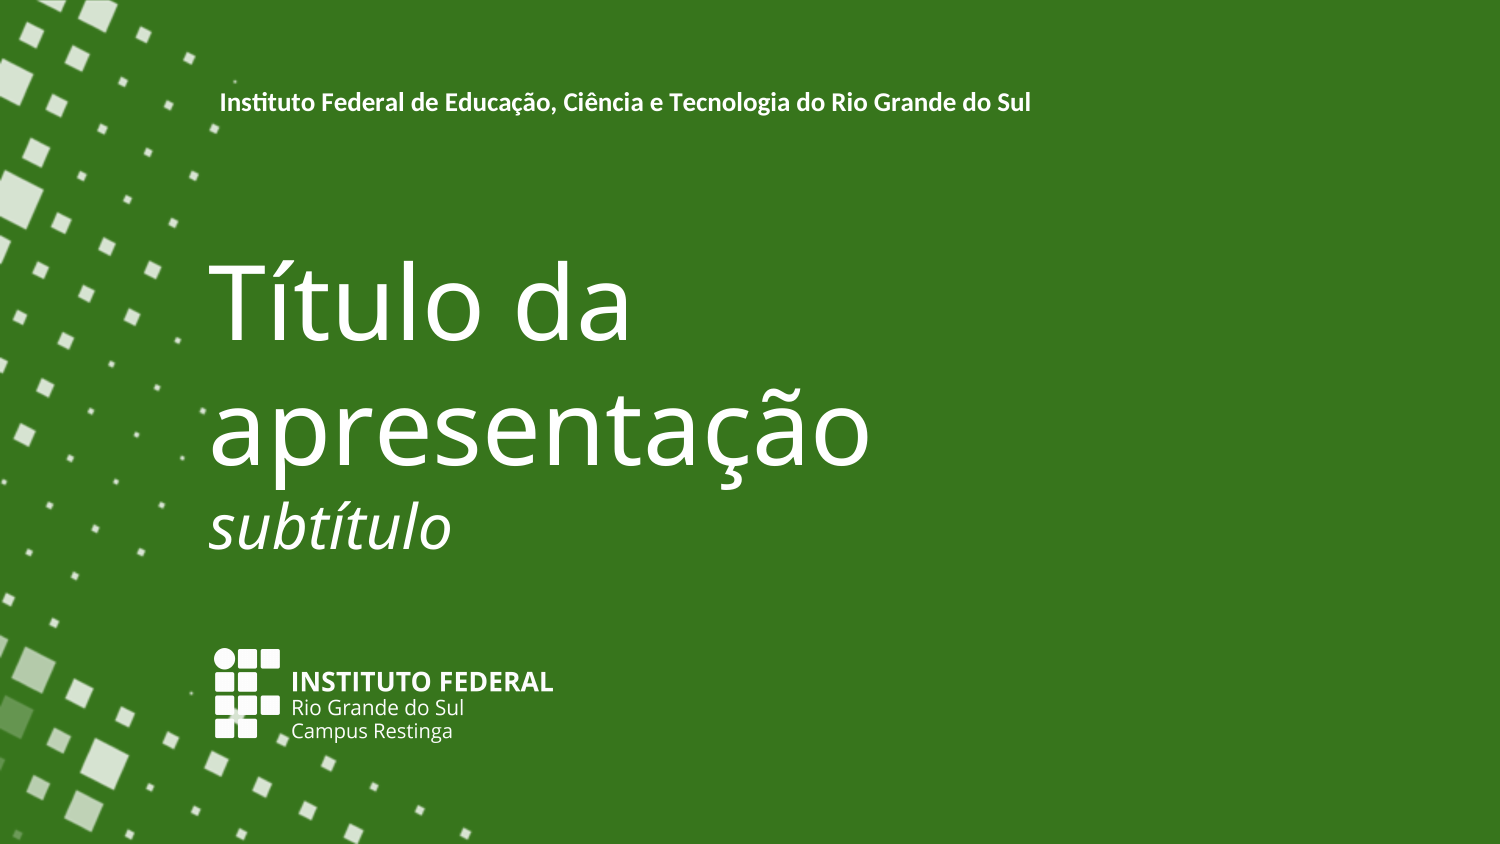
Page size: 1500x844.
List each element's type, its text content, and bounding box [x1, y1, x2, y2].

text_box Título da apresentação subtítulo [193, 221, 1116, 594]
text_box Instituto Federal de Educação, Ciência e Tecnologia do Rio Grande do Sul [204, 69, 1187, 184]
picture [0, 0, 1500, 844]
